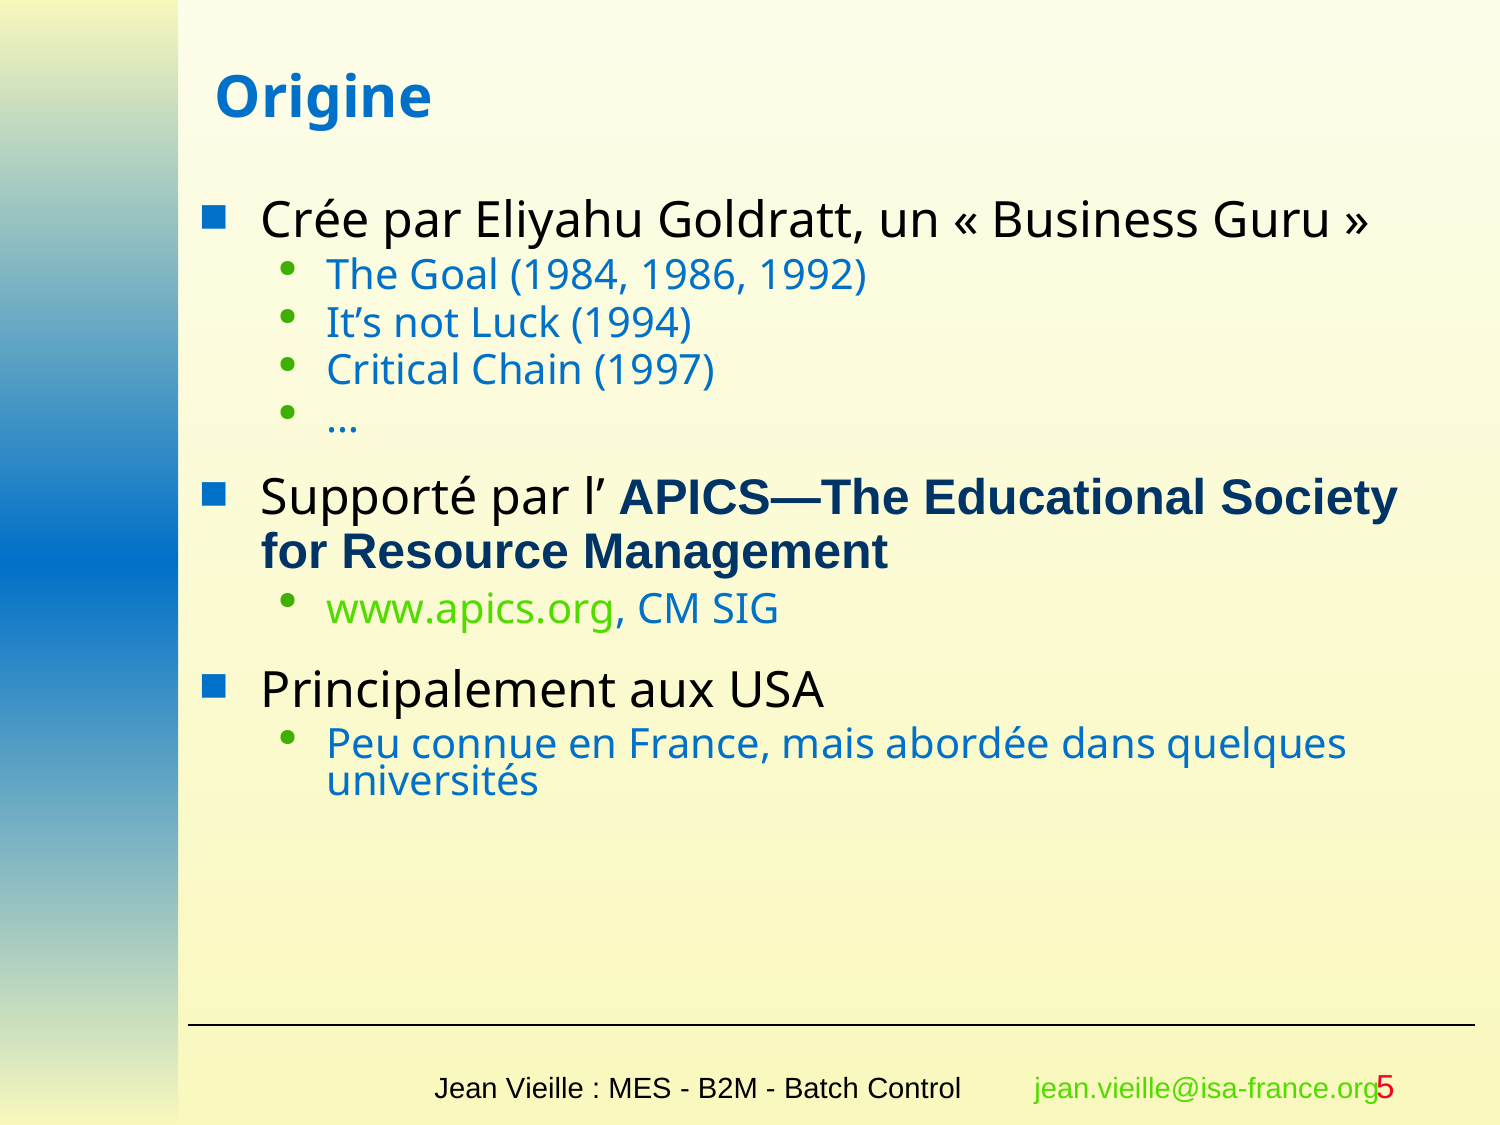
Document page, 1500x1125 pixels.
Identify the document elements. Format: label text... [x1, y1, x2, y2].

list Crée par Eliyahu Goldratt, un « Business Guru » The Goal (1984, 1986, 1992) It’s not Luck (1994) Critical Chain (1997) … Supporté par l’ APICS—The Educational Society for Resource Management www.apics.org, CM SIG Principalement aux USA Peu connue en France, mais abordée dans quelques universités [189, 187, 1468, 1001]
title Origine [199, 24, 1466, 163]
